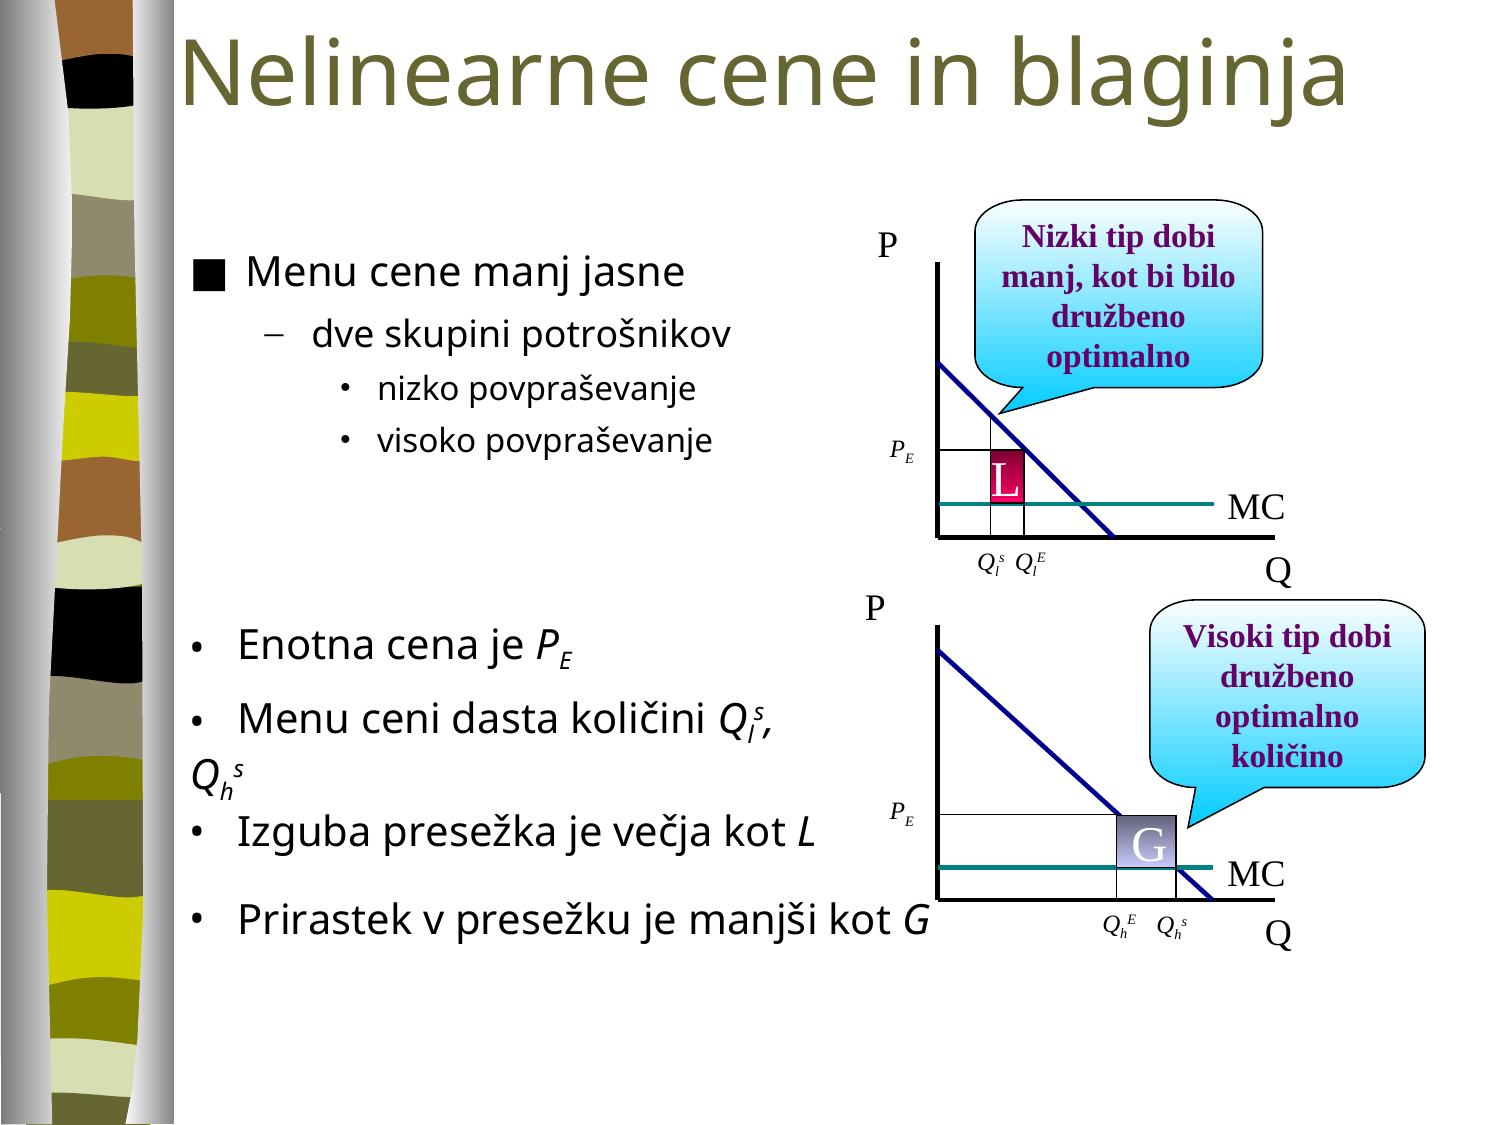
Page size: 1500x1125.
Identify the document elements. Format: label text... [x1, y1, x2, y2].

title Nelinearne cene in blaginja [162, 0, 1438, 138]
text_box P [849, 574, 1001, 636]
text_box MC [1212, 841, 1313, 903]
text_box Enotna cena je PE [174, 609, 851, 683]
text_box G [1116, 815, 1176, 868]
text_box P [862, 212, 984, 273]
text_box Visoki tip dobi družbeno optimalno količino [1149, 599, 1426, 828]
text_box QhE [1087, 899, 1163, 950]
text_box Qls [962, 537, 1026, 587]
text_box Izguba presežka je večja kot L [174, 797, 913, 863]
text_box L [990, 450, 1024, 504]
text_box Nizki tip dobi manj, kot bi bilo družbeno optimalno [975, 199, 1263, 414]
text_box PE [875, 424, 938, 475]
text_box Q [1250, 537, 1388, 598]
list Menu cene manj jasne dve skupini potrošnikov nizko povpraševanje visoko povpraševanje [174, 237, 825, 475]
text_box Prirastek v presežku je manjši kot G [174, 884, 951, 951]
text_box Qhs [1141, 901, 1217, 951]
text_box PE [875, 787, 938, 837]
text_box Menu ceni dasta količini Qls, Qhs [174, 683, 851, 797]
text_box Q [1250, 899, 1388, 961]
text_box MC [1212, 474, 1313, 536]
text_box QlE [1026, 537, 1076, 587]
